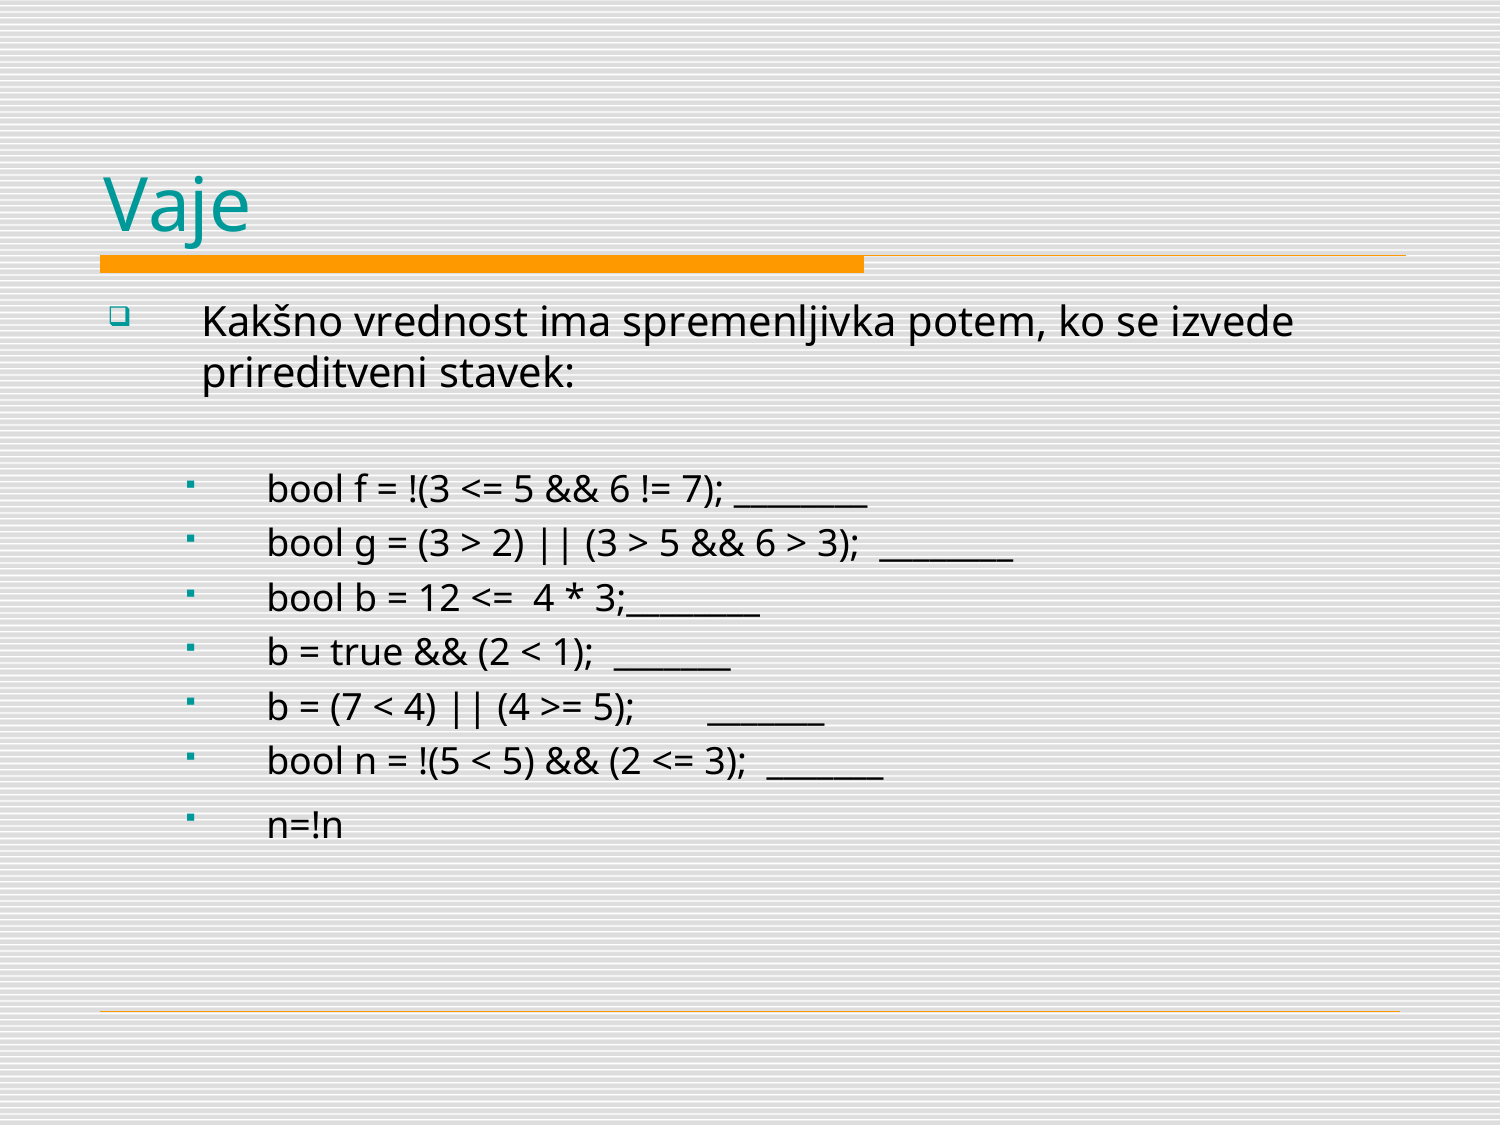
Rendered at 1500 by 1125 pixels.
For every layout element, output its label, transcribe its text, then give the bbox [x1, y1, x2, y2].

list Kakšno vrednost ima spremenljivka potem, ko se izvede prireditveni stavek: bool f = !(3 <= 5 && 6 != 7); ________ bool g = (3 > 2) || (3 > 5 && 6 > 3); ________ bool b = 12 <= 4 * 3;________ b = true && (2 < 1); _______ b = (7 < 4) || (4 >= 5); _______ bool n = !(5 < 5) && (2 <= 3); _______ n=!n [92, 287, 1406, 988]
title Vaje [88, 54, 1401, 255]
picture [0, 0, 1500, 1125]
